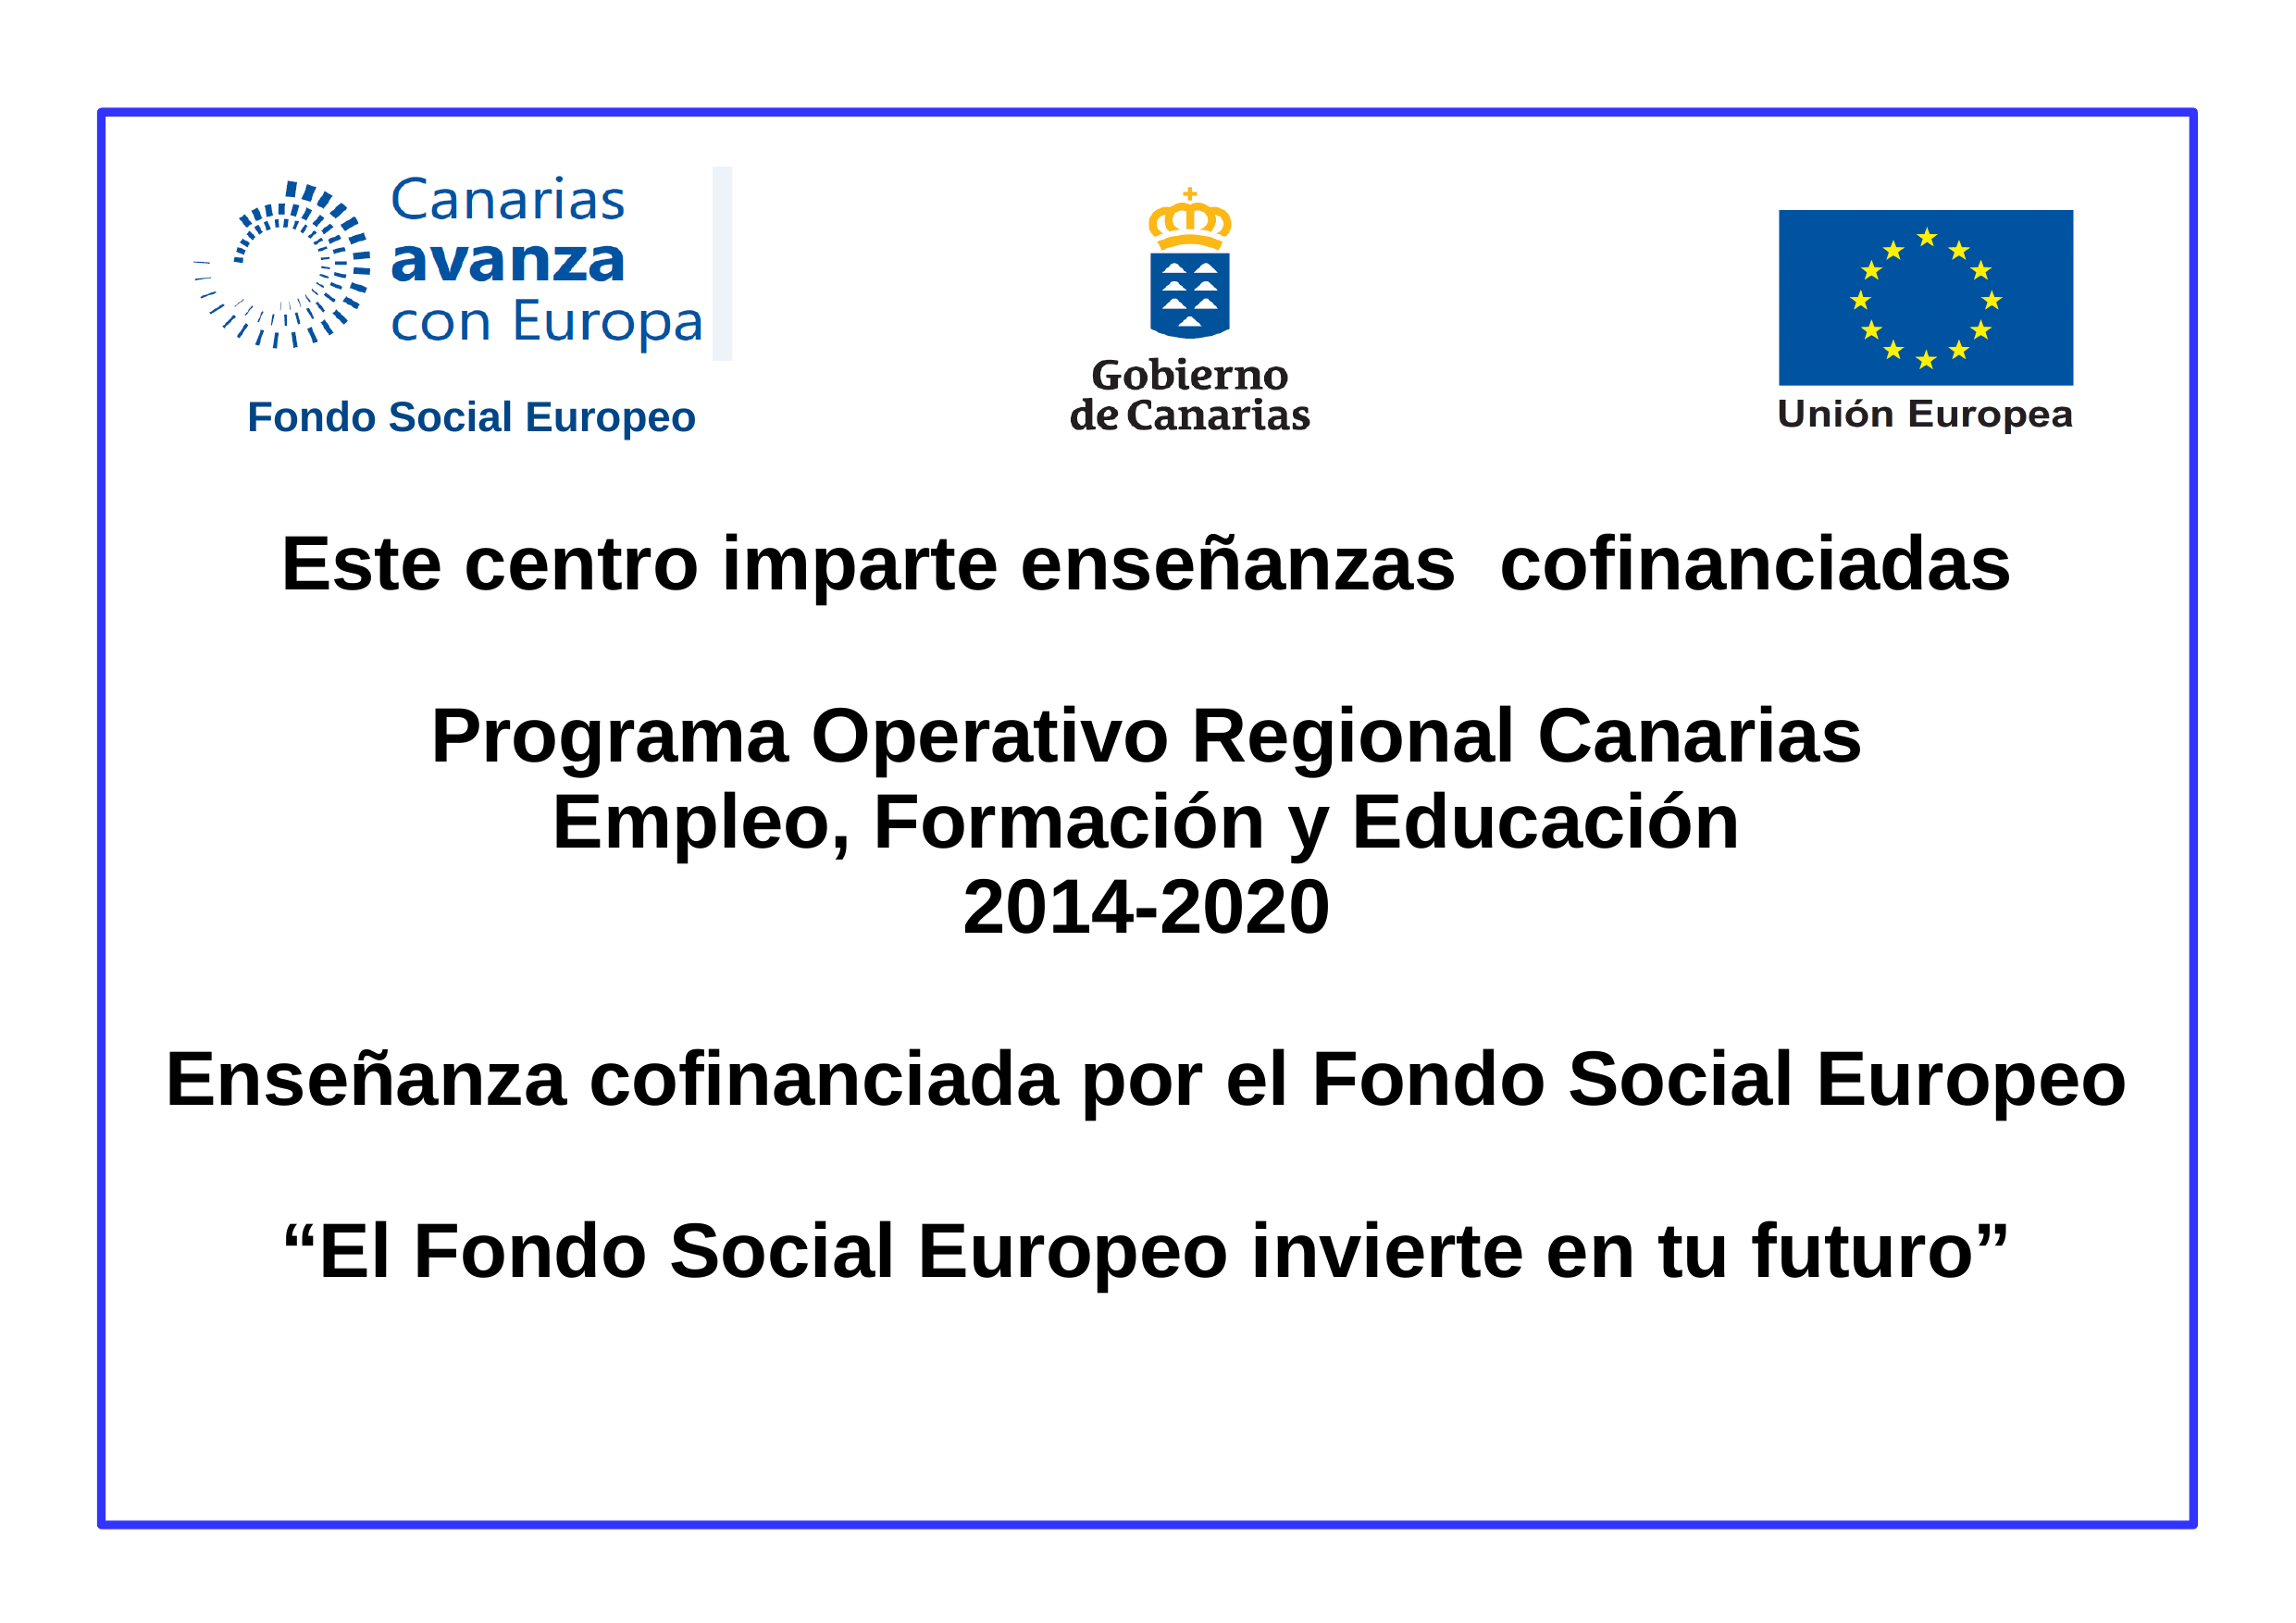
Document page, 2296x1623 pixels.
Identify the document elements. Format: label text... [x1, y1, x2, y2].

text_box Fondo Social Europeo [185, 382, 759, 470]
picture [1029, 185, 1371, 460]
subtitle Este centro imparte enseñanzas cofinanciadas Programa Operativo Regional Canarias Empleo, Formación y Educación 2014-2020 Enseñanza cofinanciada por el Fondo Social Europeo “El Fondo Social Europeo invierte en tu futuro” [163, 406, 2131, 1406]
picture [1777, 208, 2078, 438]
picture [185, 167, 733, 361]
